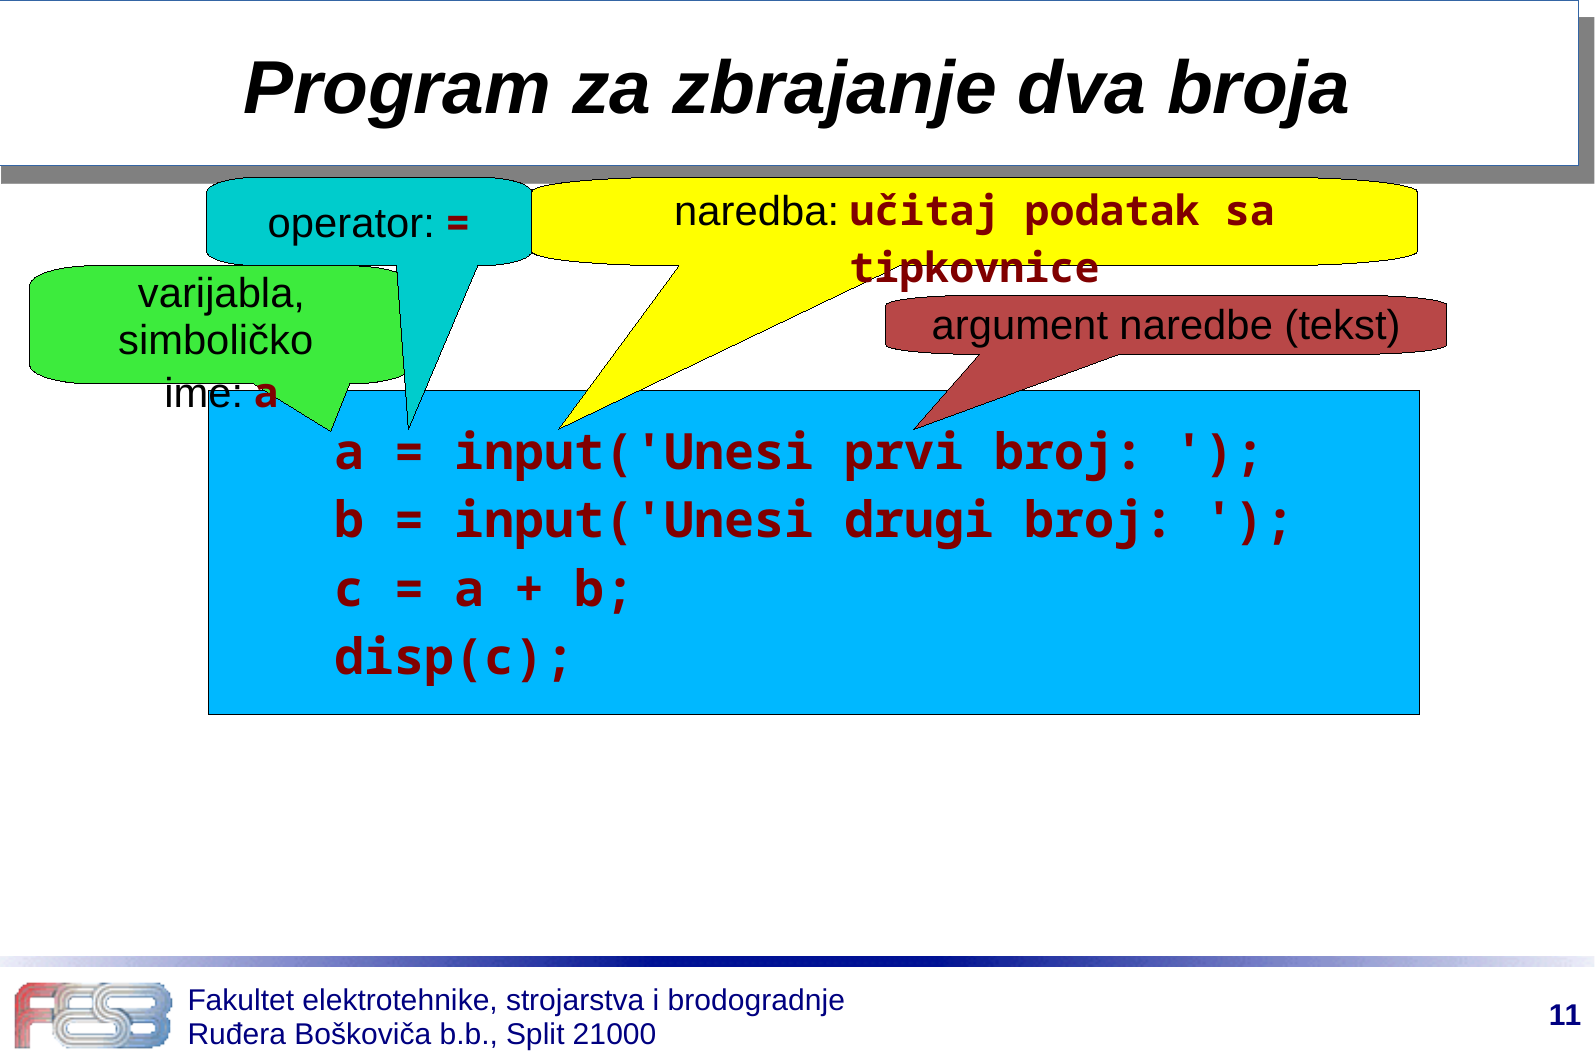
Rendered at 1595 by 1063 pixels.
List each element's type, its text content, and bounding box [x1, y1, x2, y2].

text_box argument naredbe (tekst) [885, 295, 1447, 430]
text_box naredba: učitaj podatak sa tipkovnice [532, 177, 1418, 430]
title Program za zbrajanje dva broja [0, 0, 1595, 175]
text_box varijabla, simboličko ime: a [29, 265, 404, 432]
text_box a = input('Unesi prvi broj: '); b = input('Unesi drugi broj: '); c = a + b; disp(c); [208, 390, 1420, 715]
text_box operator: = [206, 177, 532, 430]
picture [9, 975, 177, 1059]
picture [0, 956, 1595, 967]
